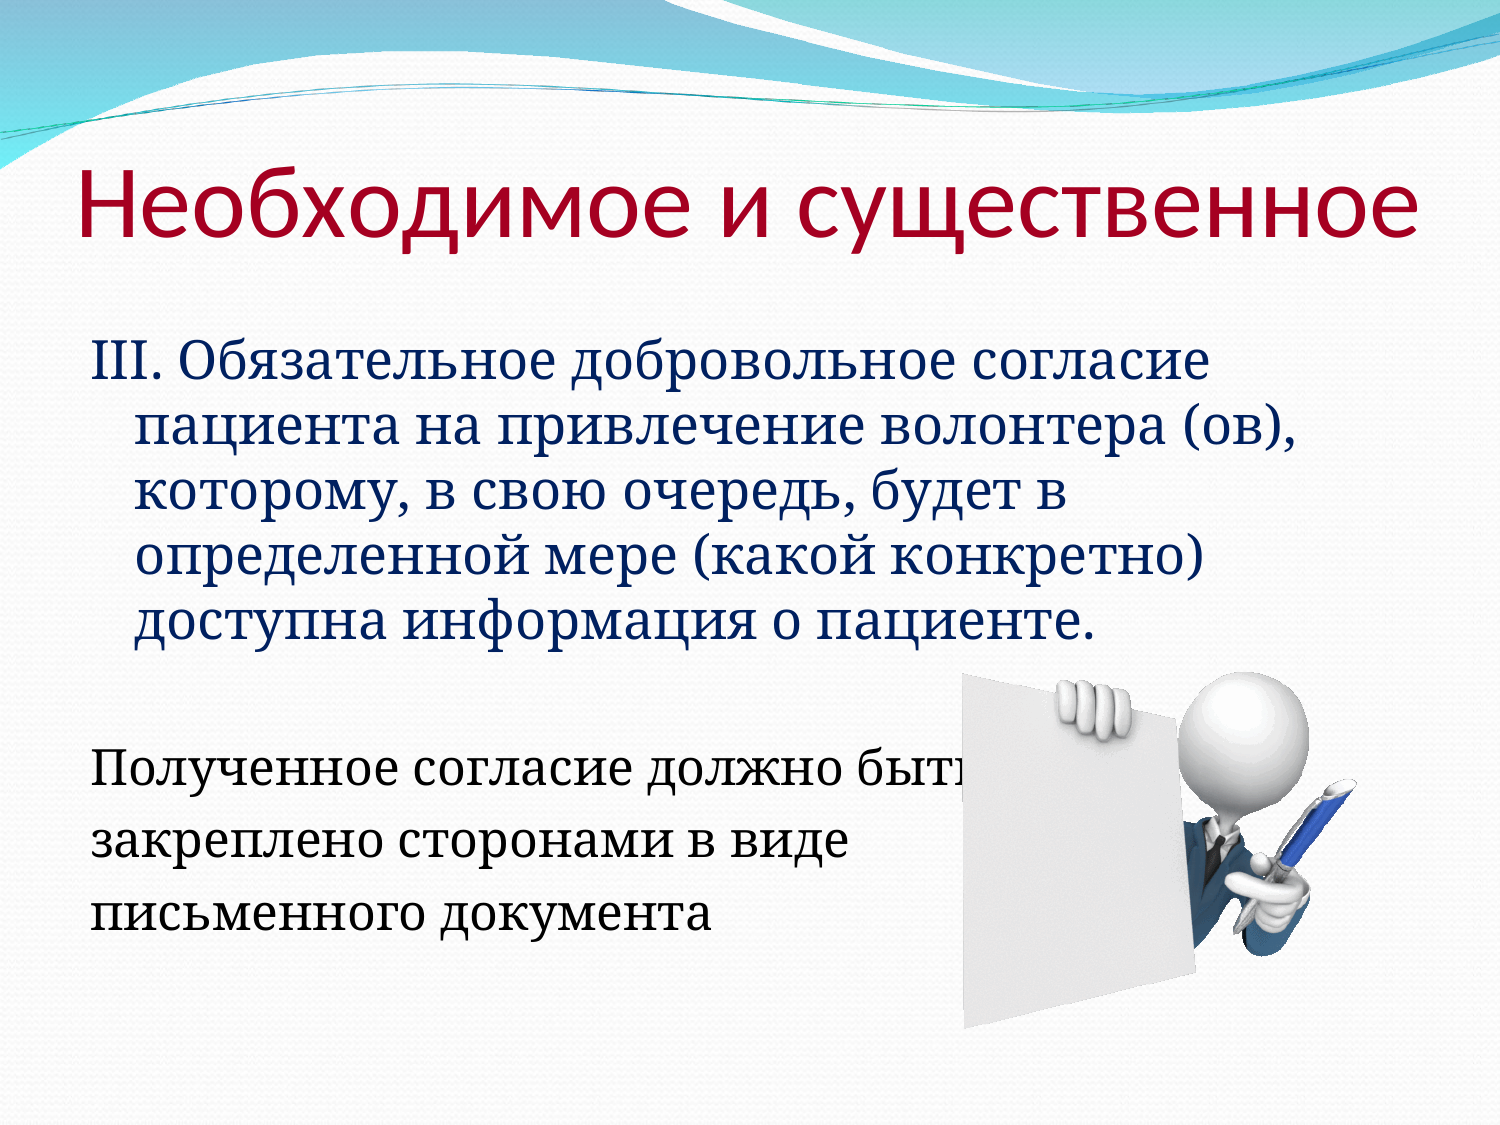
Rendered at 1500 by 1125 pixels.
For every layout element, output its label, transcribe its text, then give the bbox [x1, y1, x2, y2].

picture [0, 0, 1500, 1125]
title Необходимое и существенное [75, 115, 1426, 258]
list III. Обязательное добровольное согласие пациента на привлечение волонтера (ов), которому, в свою очередь, будет в определенной мере (какой конкретно) доступна информация о пациенте. Полученное согласие должно быть закреплено сторонами в виде письменного документа [75, 317, 1426, 1038]
